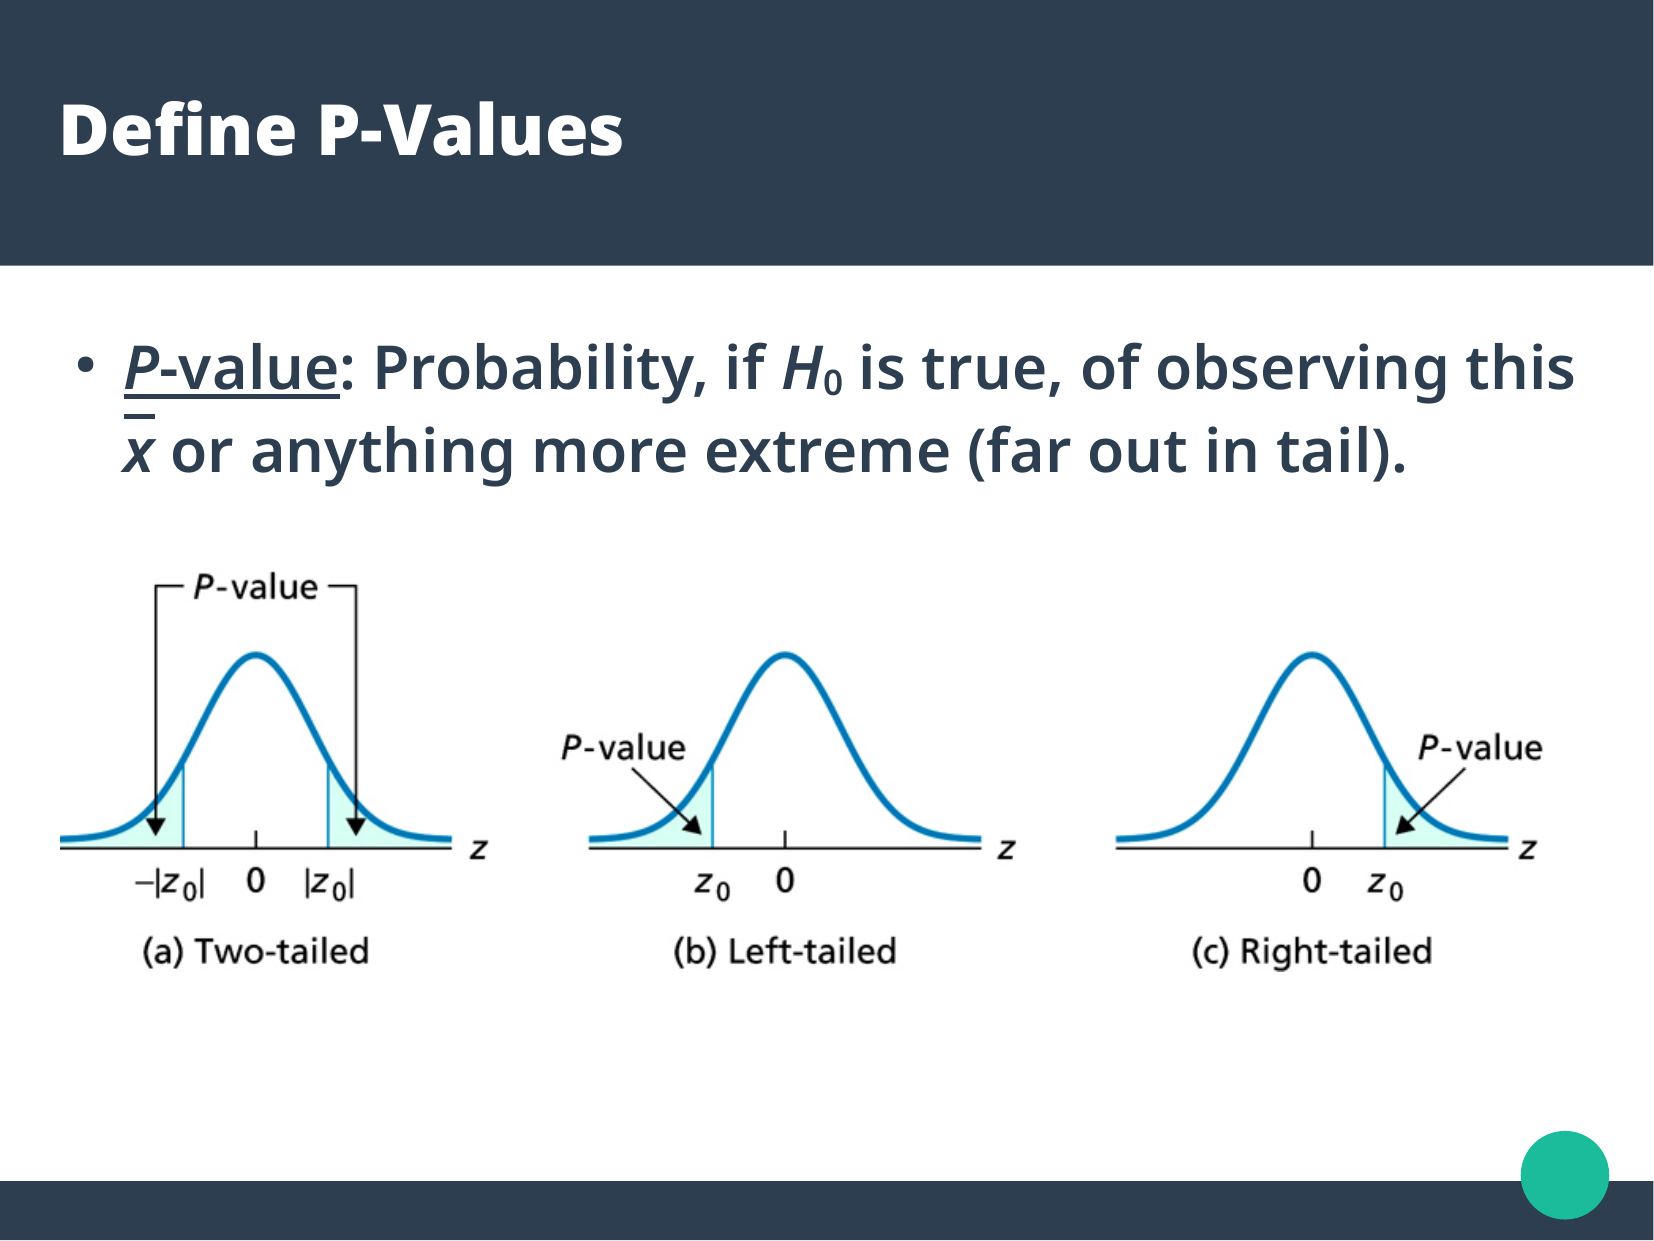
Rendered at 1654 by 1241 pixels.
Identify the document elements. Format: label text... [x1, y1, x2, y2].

list P-value: Probability, if H0 is true, of observing this x or anything more extreme (far out in tail). [59, 324, 1595, 511]
title Define P-Values [59, 49, 1595, 207]
picture [60, 566, 1544, 972]
